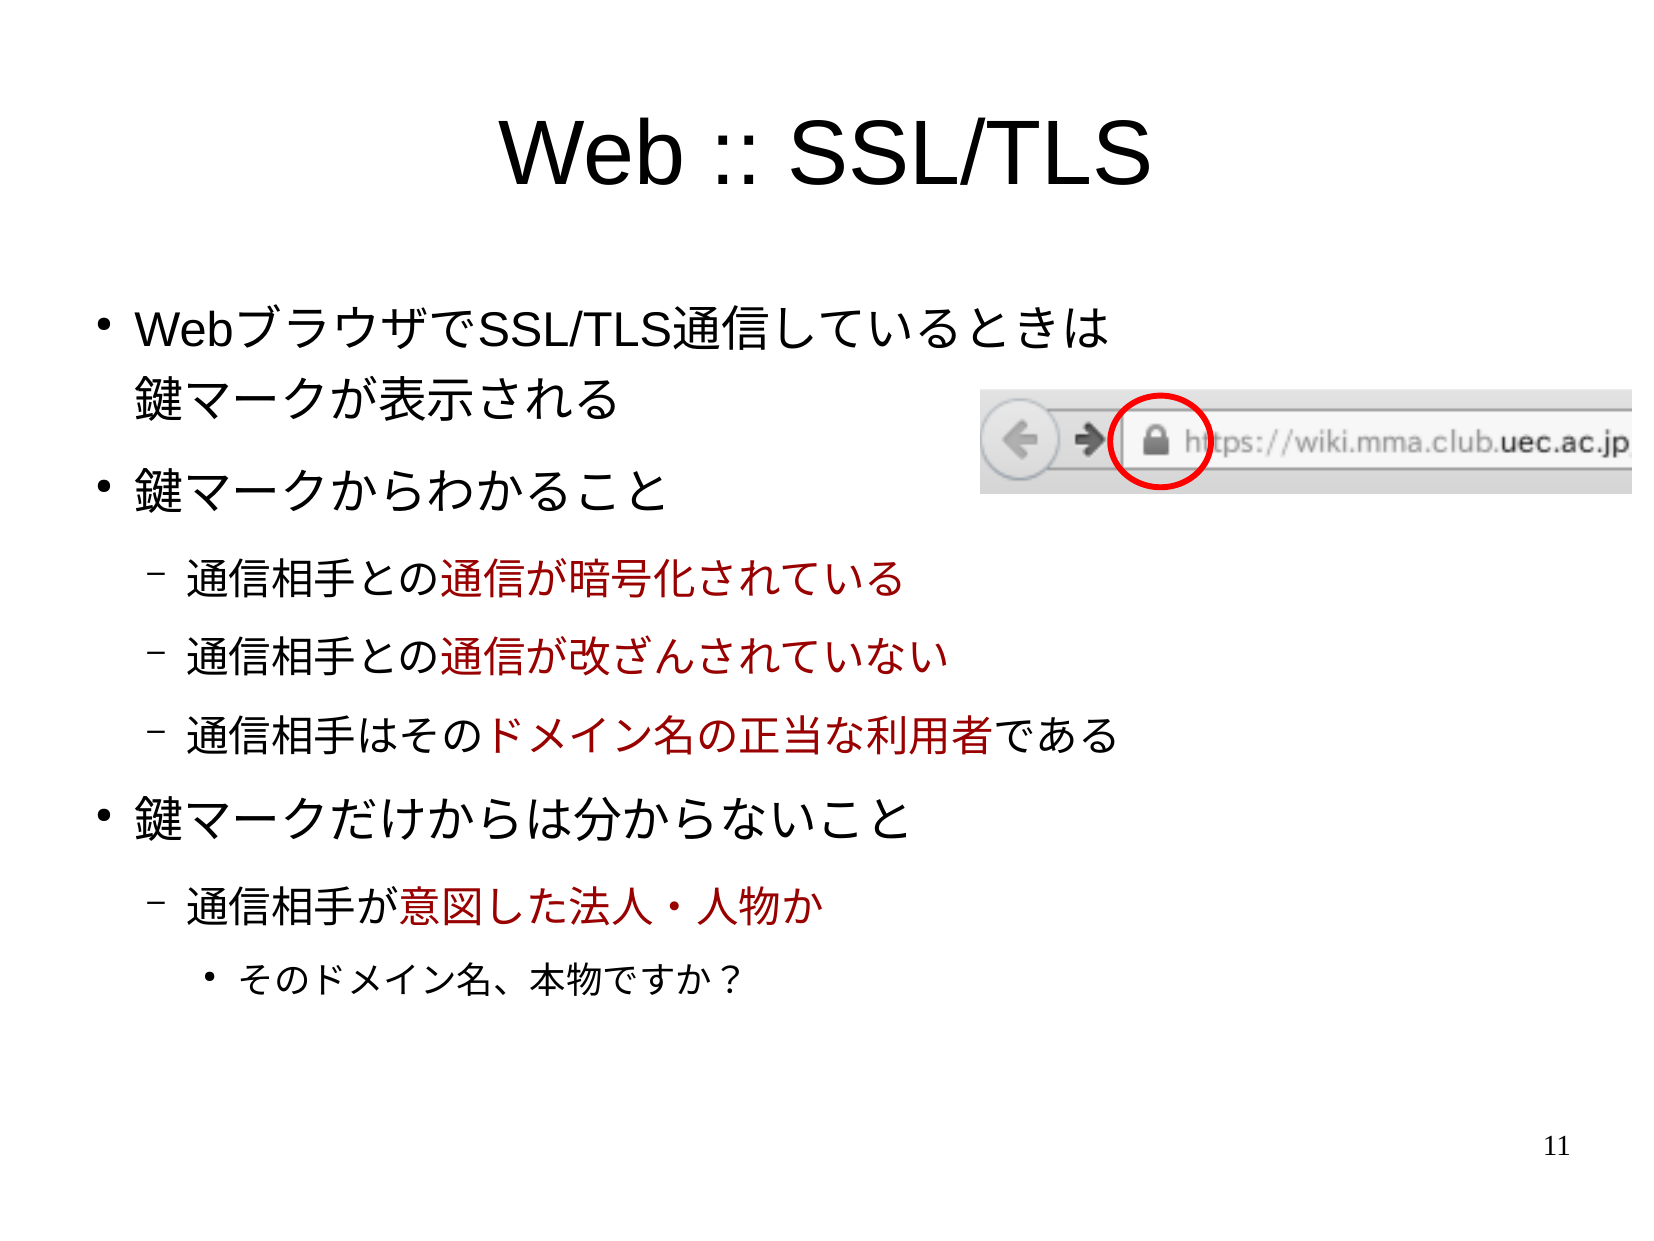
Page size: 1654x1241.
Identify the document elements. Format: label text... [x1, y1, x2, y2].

title Web :: SSL/TLS [82, 49, 1571, 257]
list WebブラウザでSSL/TLS通信しているときは 鍵マークが表示される 鍵マークからわかること 通信相手との通信が暗号化されている 通信相手との通信が改ざんされていない 通信相手はそのドメイン名の正当な利用者である 鍵マークだけからは分からないこと 通信相手が意図した法人・人物か そのドメイン名、本物ですか？ [82, 290, 1571, 1010]
picture [980, 389, 1632, 494]
